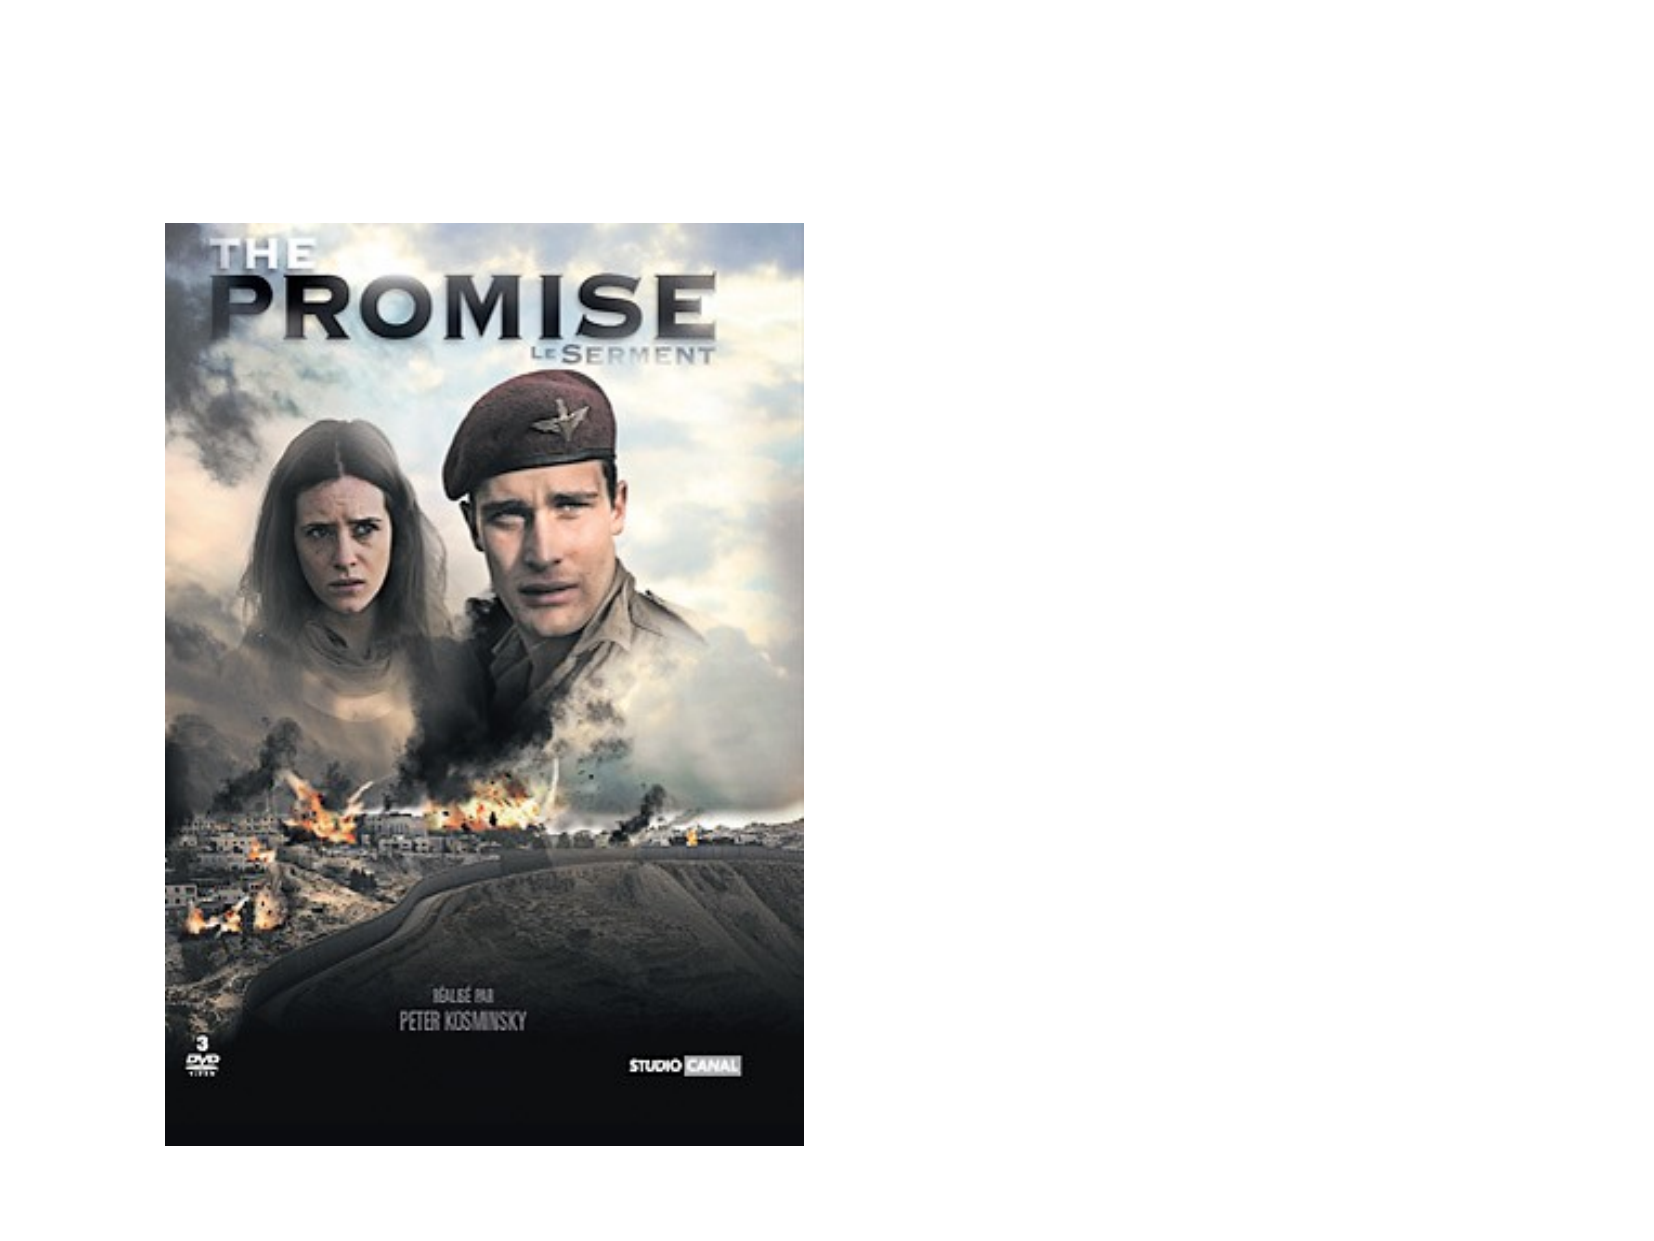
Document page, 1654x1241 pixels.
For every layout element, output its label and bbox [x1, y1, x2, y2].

picture [165, 223, 804, 1146]
